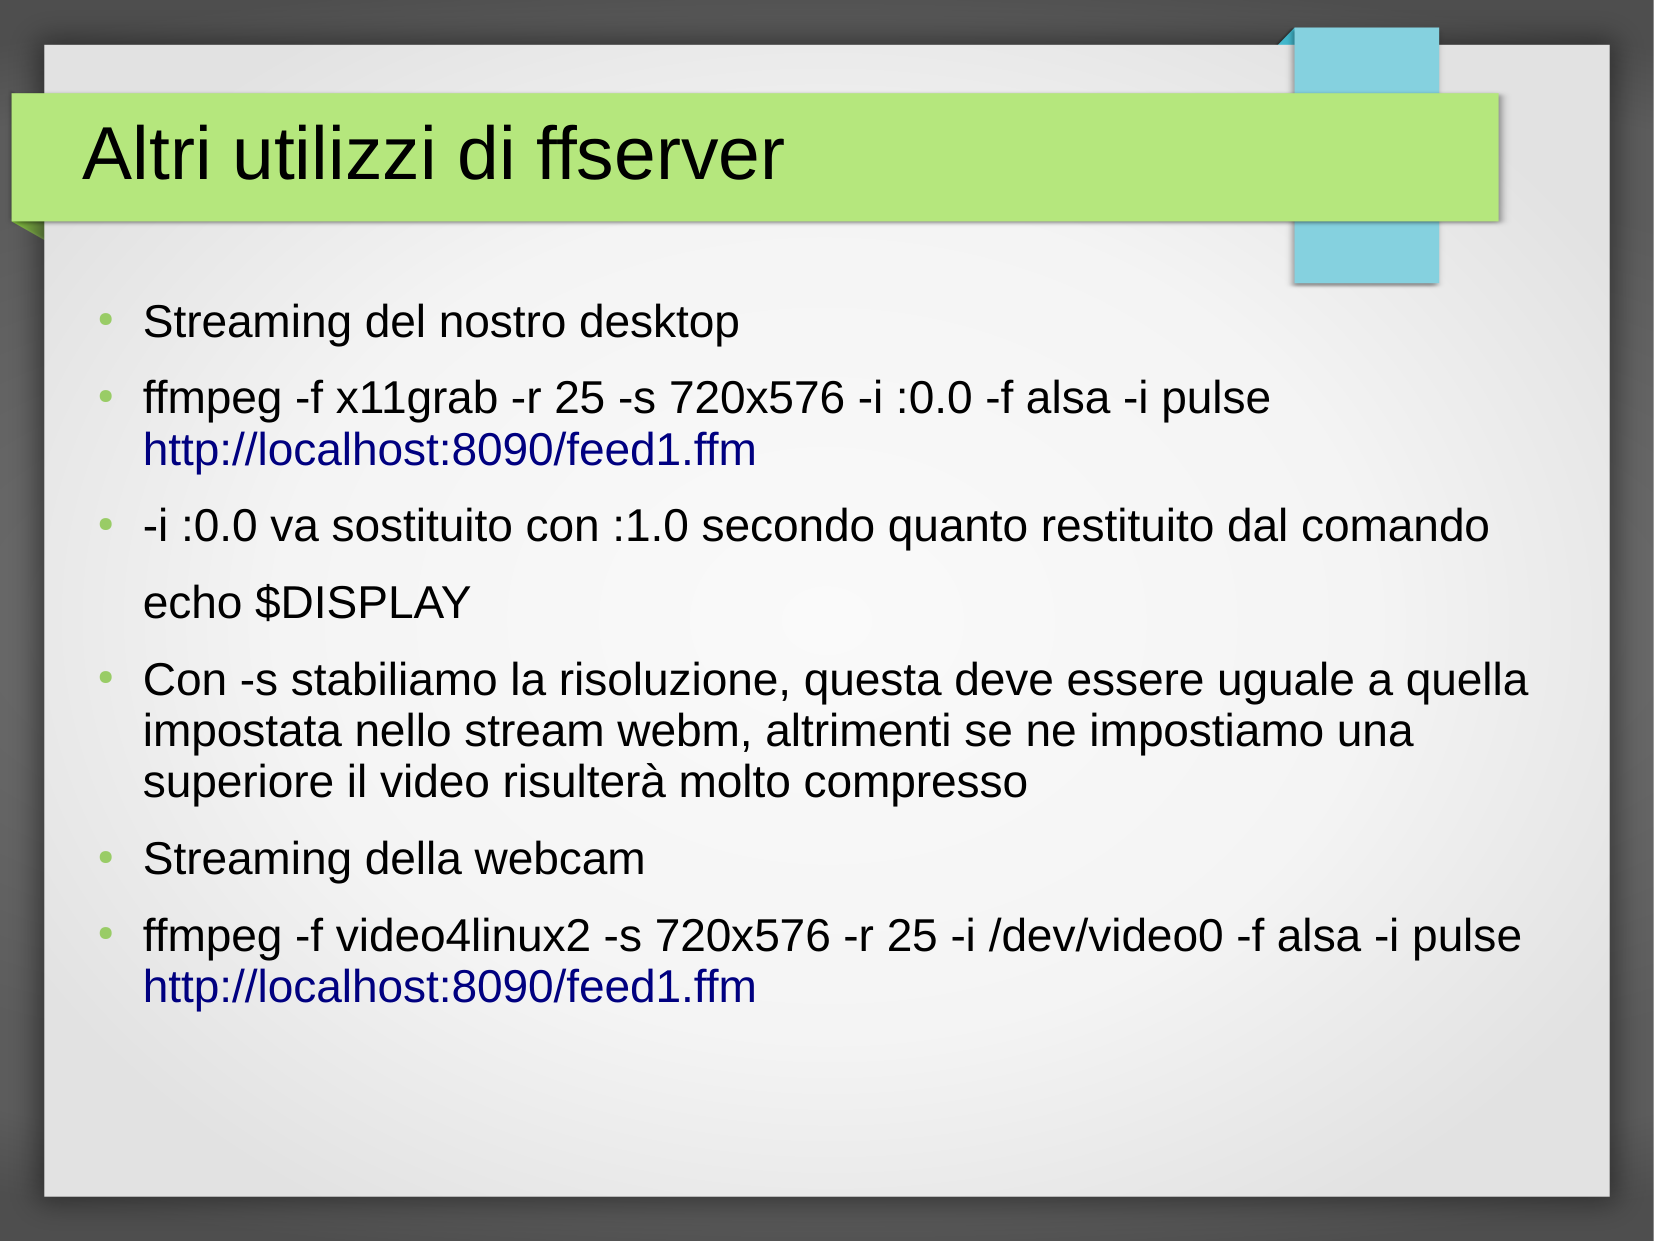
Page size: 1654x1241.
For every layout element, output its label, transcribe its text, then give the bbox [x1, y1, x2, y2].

title Altri utilizzi di ffserver [82, 94, 1264, 213]
list Streaming del nostro desktop ffmpeg -f x11grab -r 25 -s 720x576 -i :0.0 -f alsa -i pulse http://localhost:8090/feed1.ffm -i :0.0 va sostituito con :1.0 secondo quanto restituito dal comando echo $DISPLAY Con -s stabiliamo la risoluzione, questa deve essere uguale a quella impostata nello stream webm, altrimenti se ne impostiamo una superiore il video risulterà molto compresso Streaming della webcam ffmpeg -f video4linux2 -s 720x576 -r 25 -i /dev/video0 -f alsa -i pulse http://localhost:8090/feed1.ffm [82, 295, 1571, 1015]
picture [0, 0, 1654, 1241]
